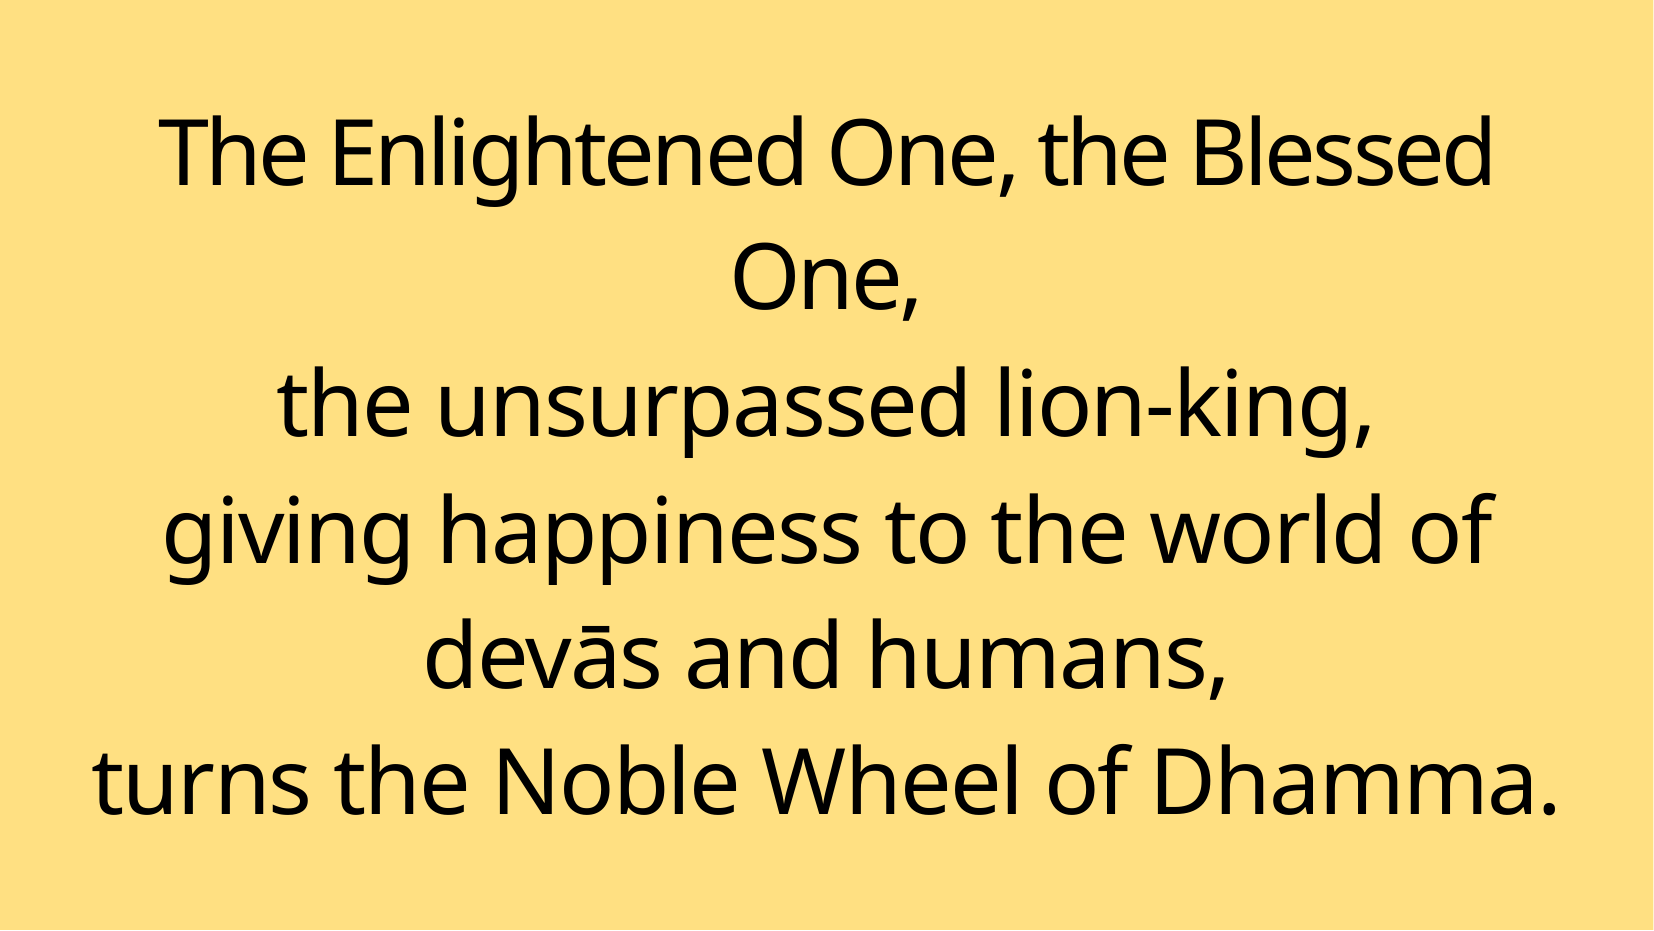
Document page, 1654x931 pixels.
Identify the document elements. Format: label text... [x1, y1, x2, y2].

subtitle The Enlightened One, the Blessed One, the unsurpassed lion-king, giving happiness to the world of devās and humans, turns the Noble Wheel of Dhamma. [82, 0, 1571, 931]
